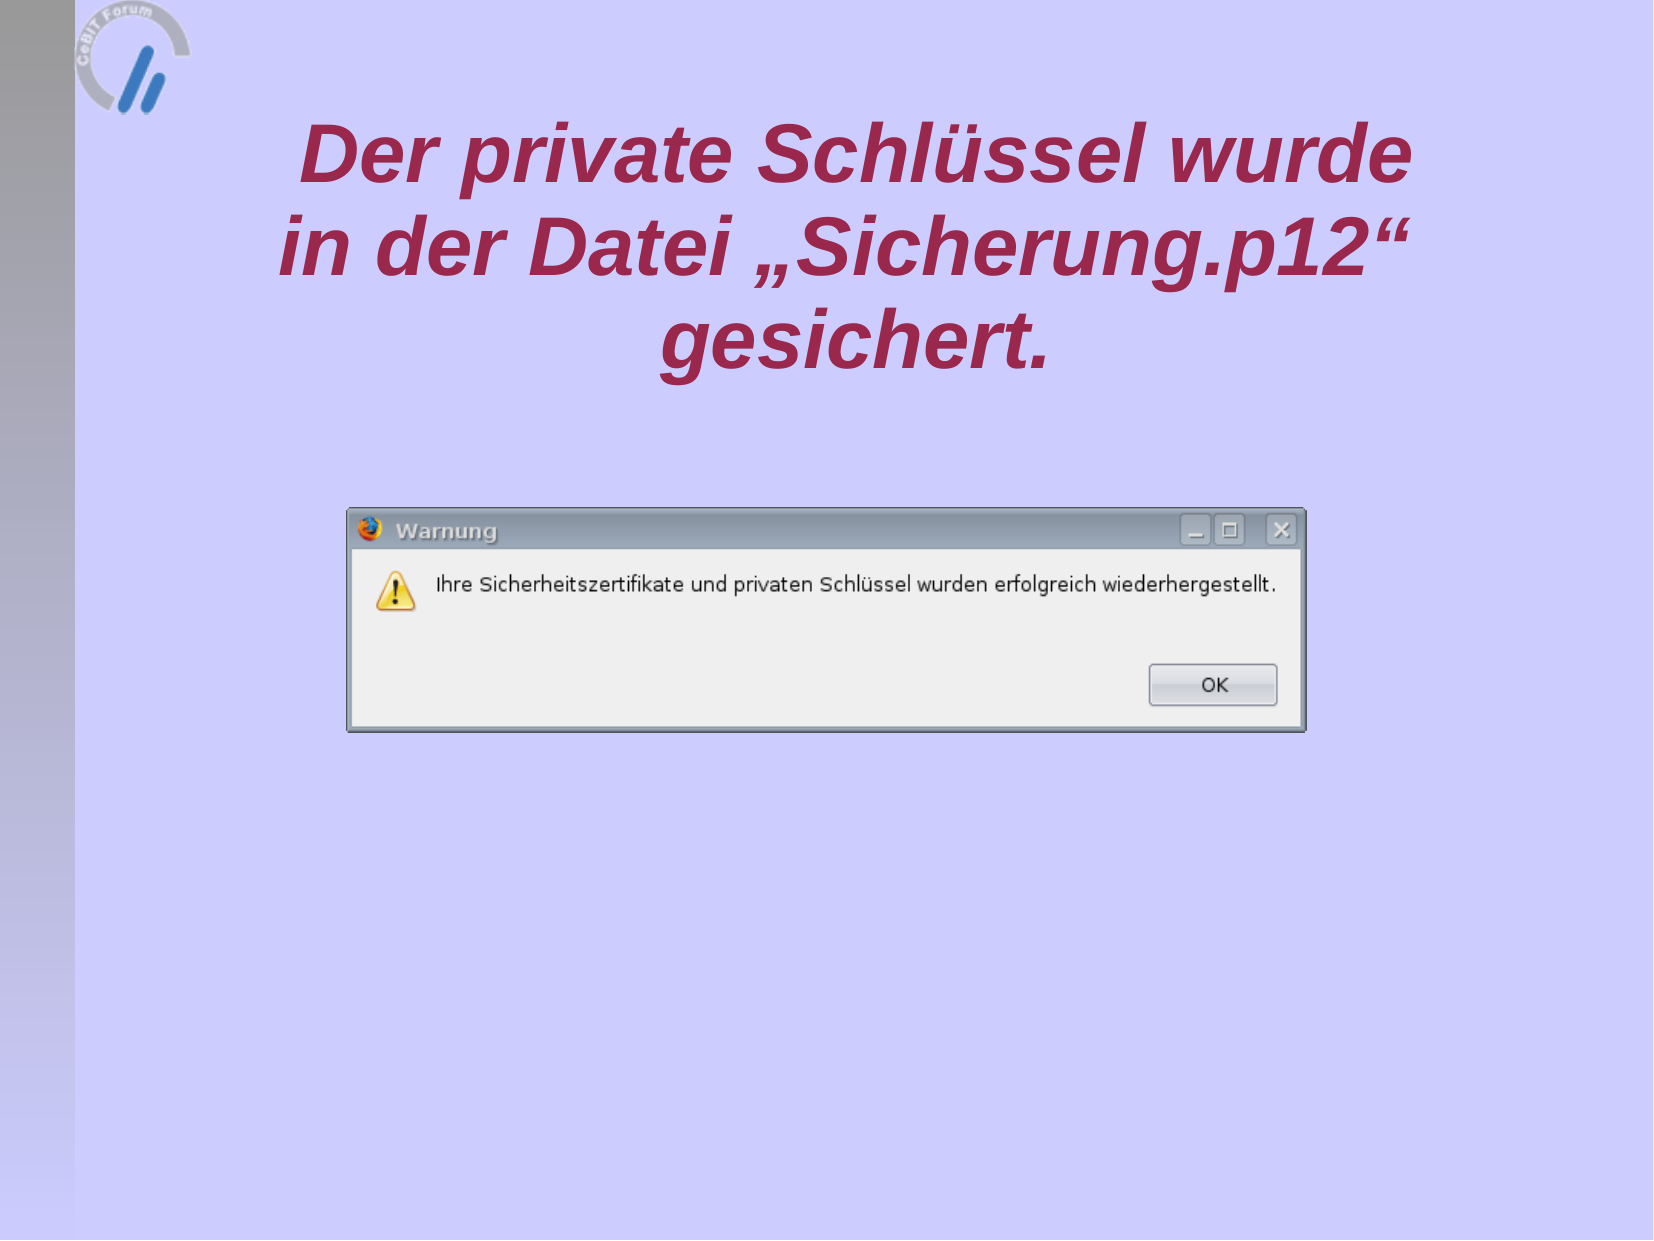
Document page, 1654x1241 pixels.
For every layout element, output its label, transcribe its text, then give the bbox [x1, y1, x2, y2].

title Der private Schlüssel wurde in der Datei „Sicherung.p12“ gesichert. [121, 0, 1534, 422]
text_box [152, 344, 1534, 1127]
